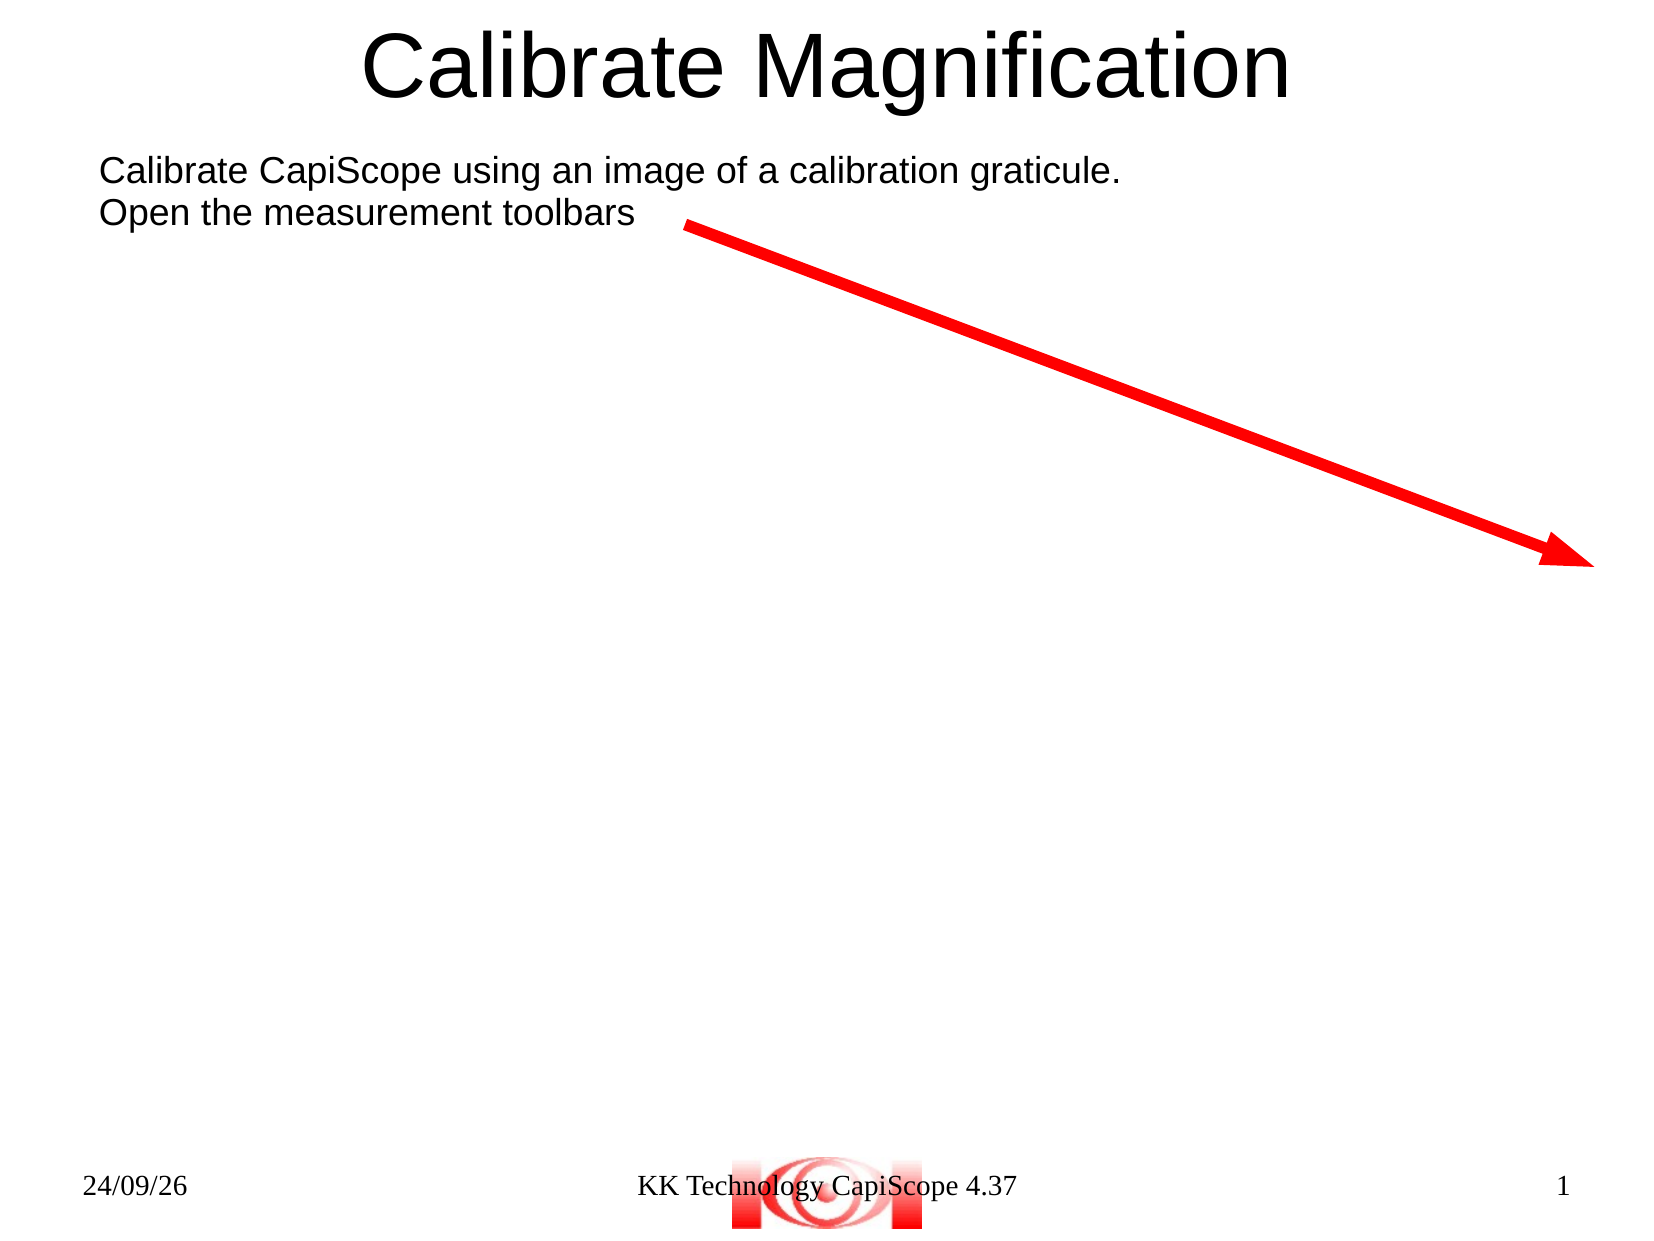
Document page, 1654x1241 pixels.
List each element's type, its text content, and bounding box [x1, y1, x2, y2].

title Calibrate Magnification [82, 13, 1571, 119]
picture [0, 248, 1654, 1076]
picture [732, 1157, 922, 1229]
text_box Calibrate CapiScope using an image of a calibration graticule. Open the measurement toolbars [84, 141, 1137, 241]
